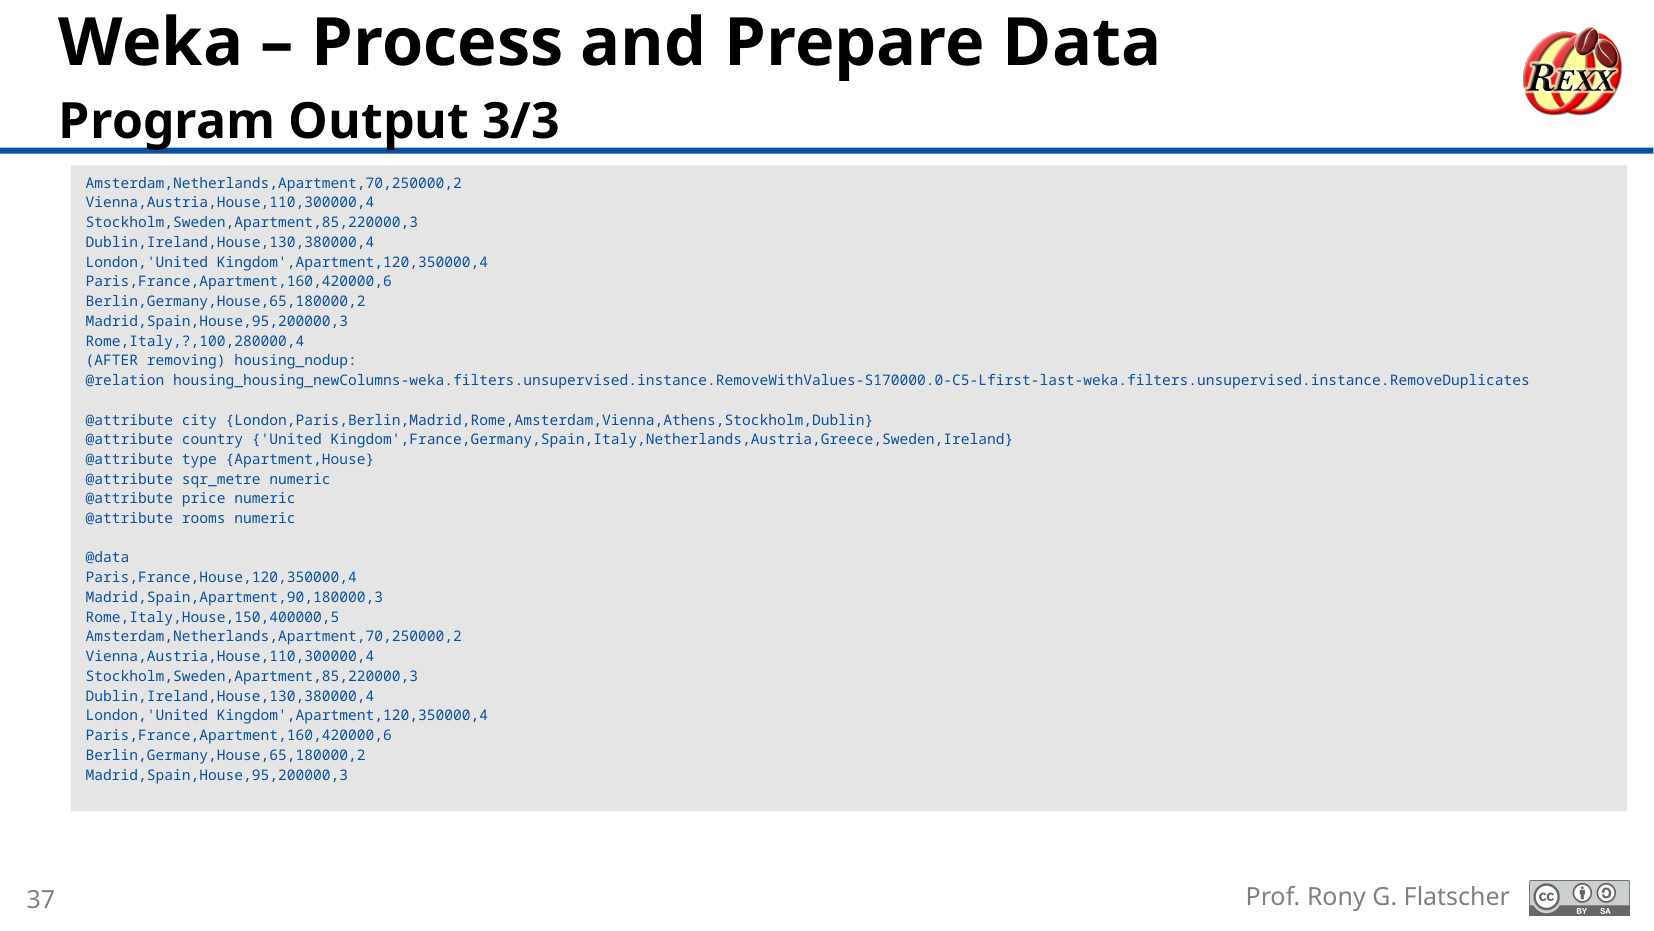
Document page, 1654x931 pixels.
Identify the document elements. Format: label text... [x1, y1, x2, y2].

text_box Amsterdam,Netherlands,Apartment,70,250000,2 Vienna,Austria,House,110,300000,4 Stockholm,Sweden,Apartment,85,220000,3 Dublin,Ireland,House,130,380000,4 London,'United Kingdom',Apartment,120,350000,4 Paris,France,Apartment,160,420000,6 Berlin,Germany,House,65,180000,2 Madrid,Spain,House,95,200000,3 Rome,Italy,?,100,280000,4 (AFTER removing) housing_nodup: @relation housing_housing_newColumns-weka.filters.unsupervised.instance.RemoveWithValues-S170000.0-C5-Lfirst-last-weka.filters.unsupervised.instance.RemoveDuplicates @attribute city {London,Paris,Berlin,Madrid,Rome,Amsterdam,Vienna,Athens,Stockholm,Dublin} @attribute country {'United Kingdom',France,Germany,Spain,Italy,Netherlands,Austria,Greece,Sweden,Ireland} @attribute type {Apartment,House} @attribute sqr_metre numeric @attribute price numeric @attribute rooms numeric @data Paris,France,House,120,350000,4 Madrid,Spain,Apartment,90,180000,3 Rome,Italy,House,150,400000,5 Amsterdam,Netherlands,Apartment,70,250000,2 Vienna,Austria,House,110,300000,4 Stockholm,Sweden,Apartment,85,220000,3 Dublin,Ireland,House,130,380000,4 London,'United Kingdom',Apartment,120,350000,4 Paris,France,Apartment,160,420000,6 Berlin,Germany,House,65,180000,2 Madrid,Spain,House,95,200000,3 [70, 165, 1628, 782]
title Weka – Process and Prepare Data Program Output 3/3 [0, 0, 1625, 150]
